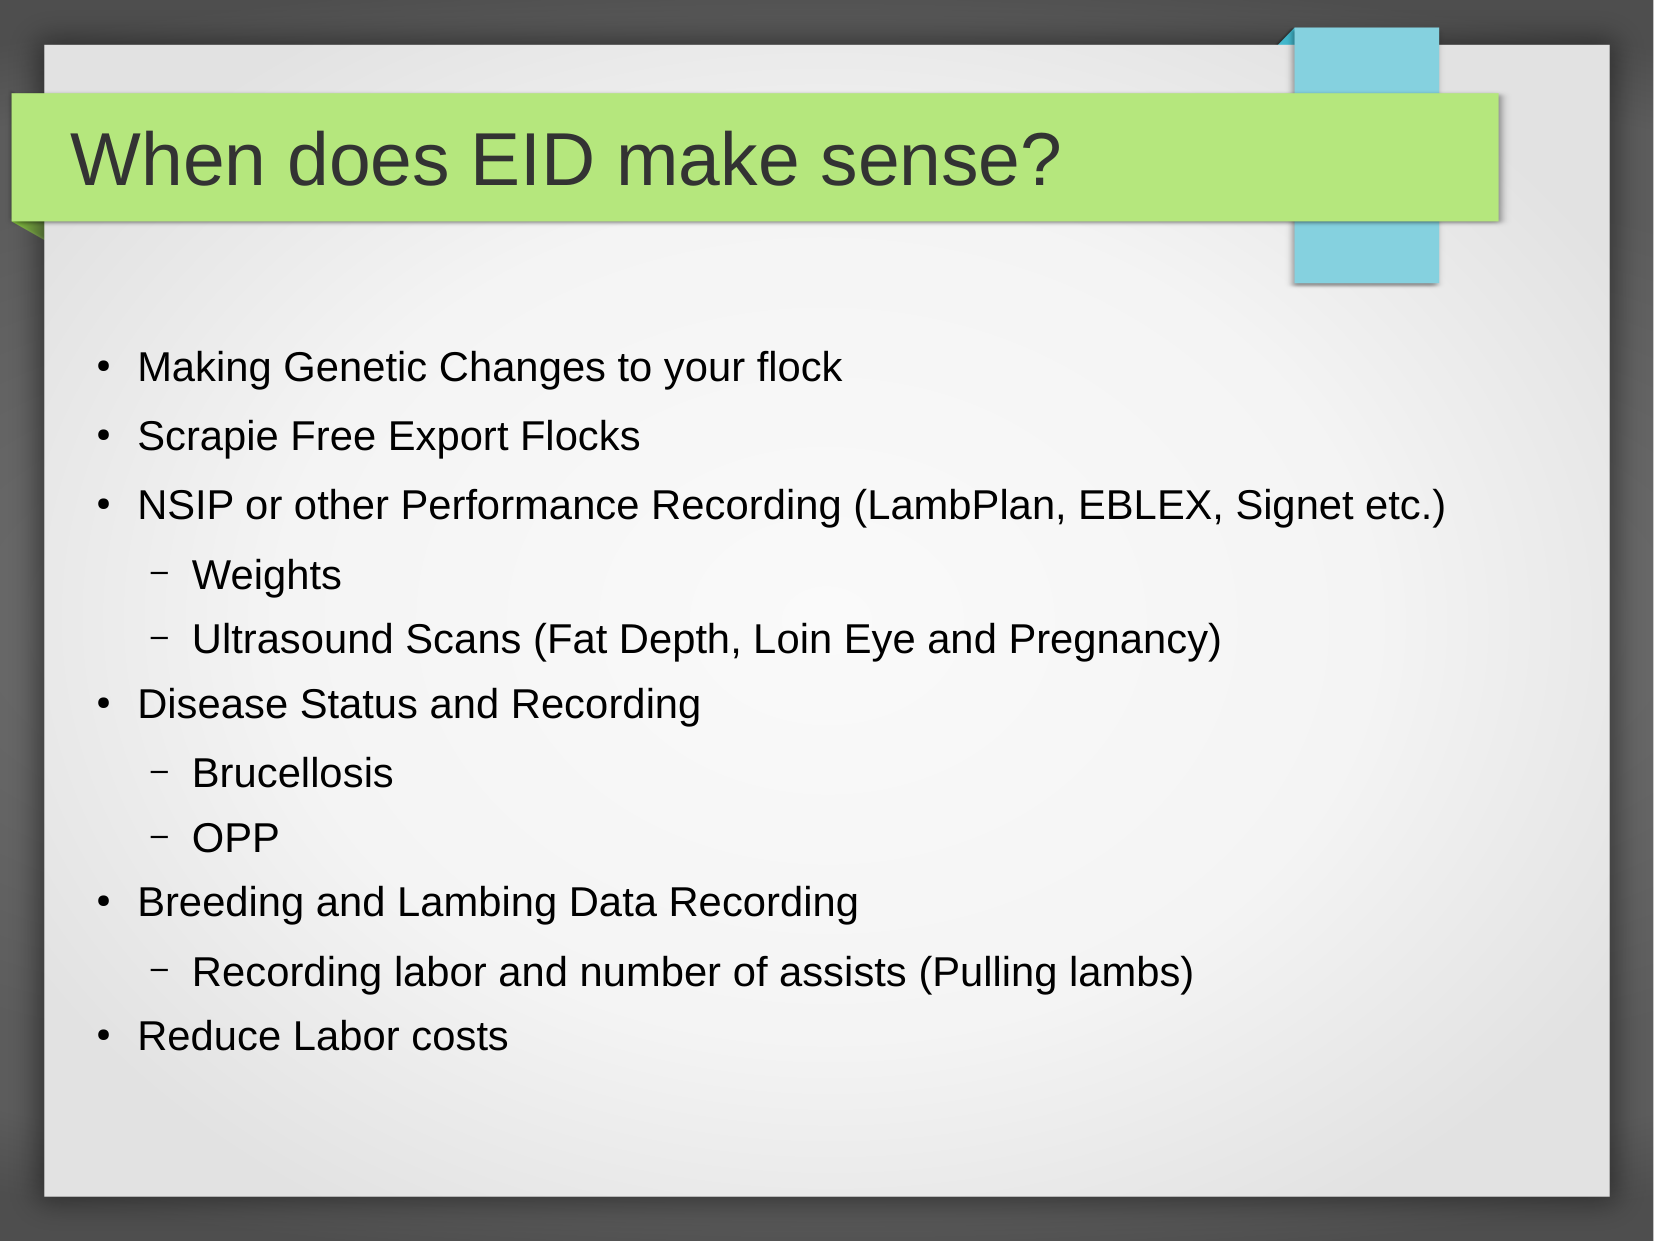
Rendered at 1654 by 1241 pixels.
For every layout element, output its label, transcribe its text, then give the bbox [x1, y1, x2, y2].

picture [0, 0, 1654, 1241]
list Making Genetic Changes to your flock Scrapie Free Export Flocks NSIP or other Performance Recording (LambPlan, EBLEX, Signet etc.) Weights Ultrasound Scans (Fat Depth, Loin Eye and Pregnancy) Disease Status and Recording Brucellosis OPP Breeding and Lambing Data Recording Recording labor and number of assists (Pulling lambs) Reduce Labor costs [82, 343, 1538, 1063]
title When does EID make sense? [70, 106, 1229, 213]
